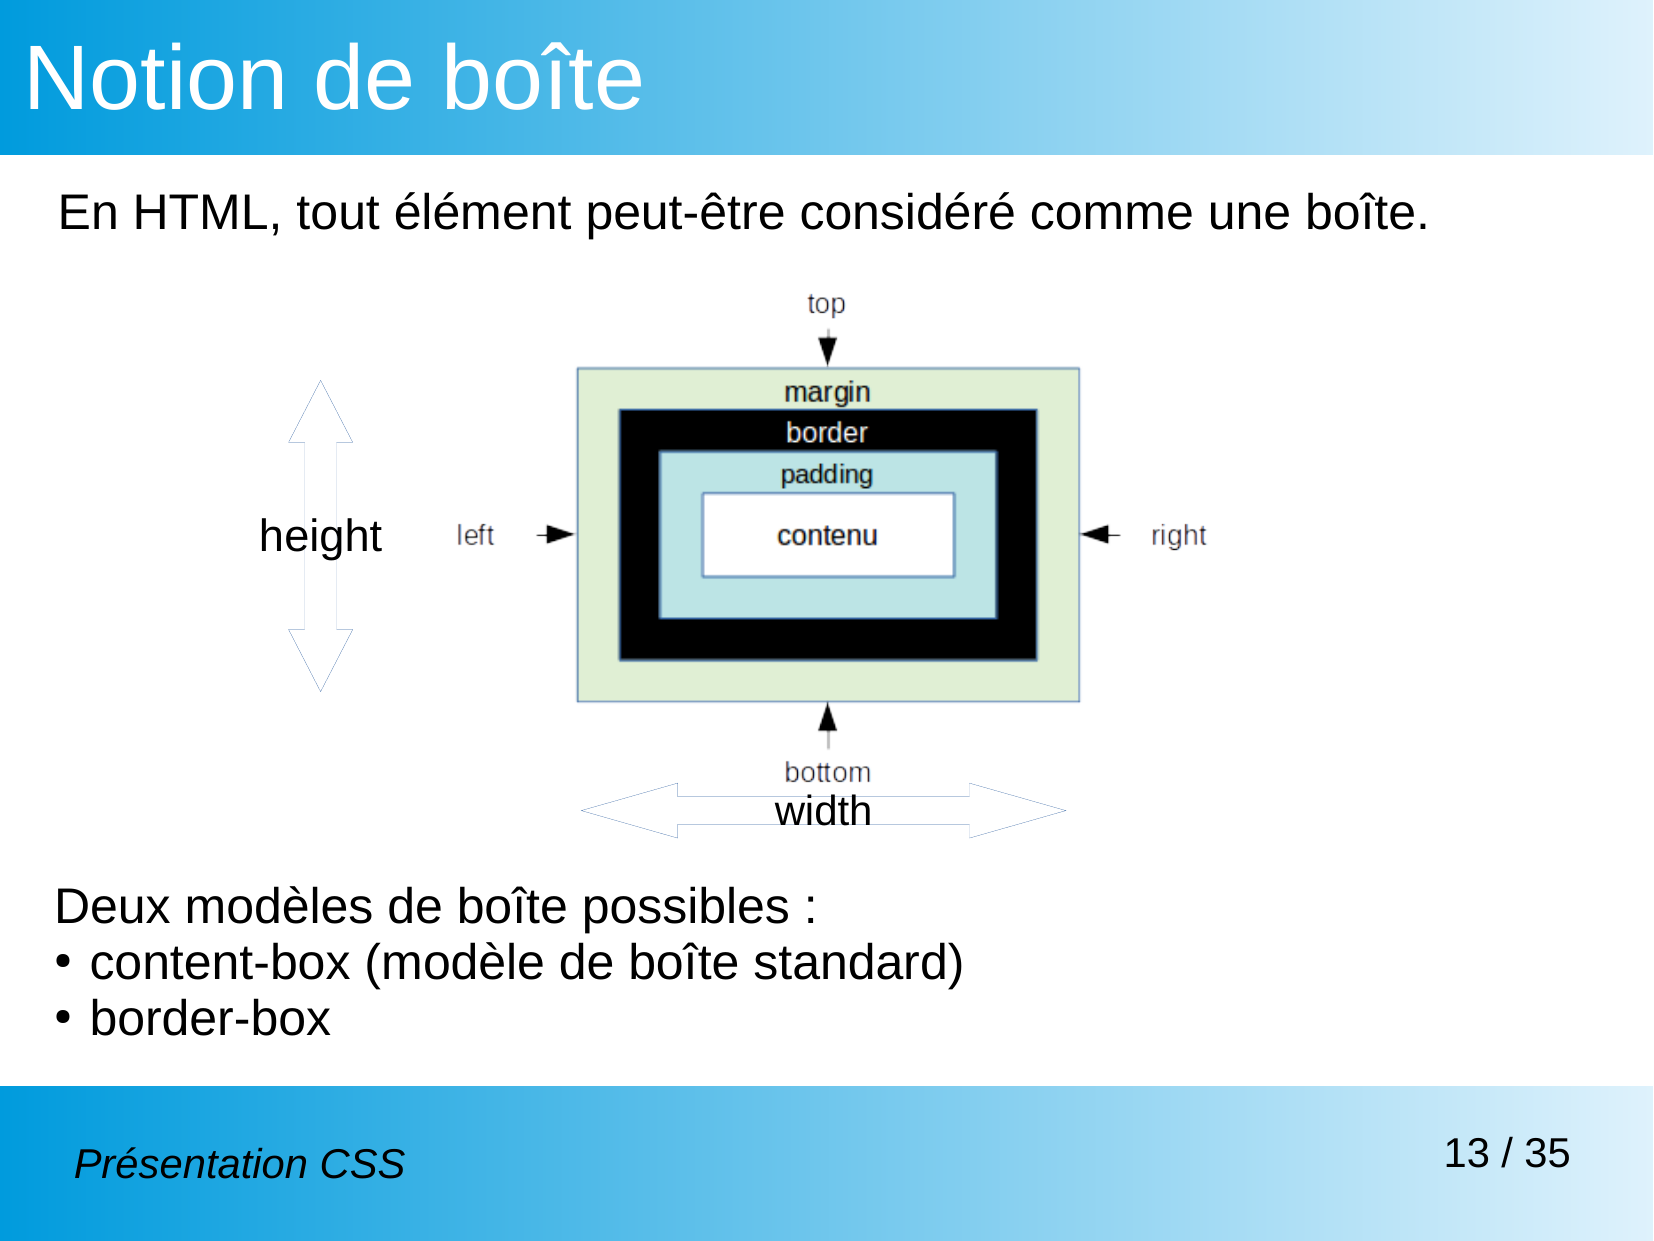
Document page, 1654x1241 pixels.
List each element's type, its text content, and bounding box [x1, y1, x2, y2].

text_box En HTML, tout élément peut-être considéré comme une boîte. [42, 176, 1641, 248]
text_box Deux modèles de boîte possibles : content-box (modèle de boîte standard) border-box [39, 871, 997, 1055]
title Notion de boîte [23, 25, 1512, 130]
picture [257, 280, 1240, 839]
